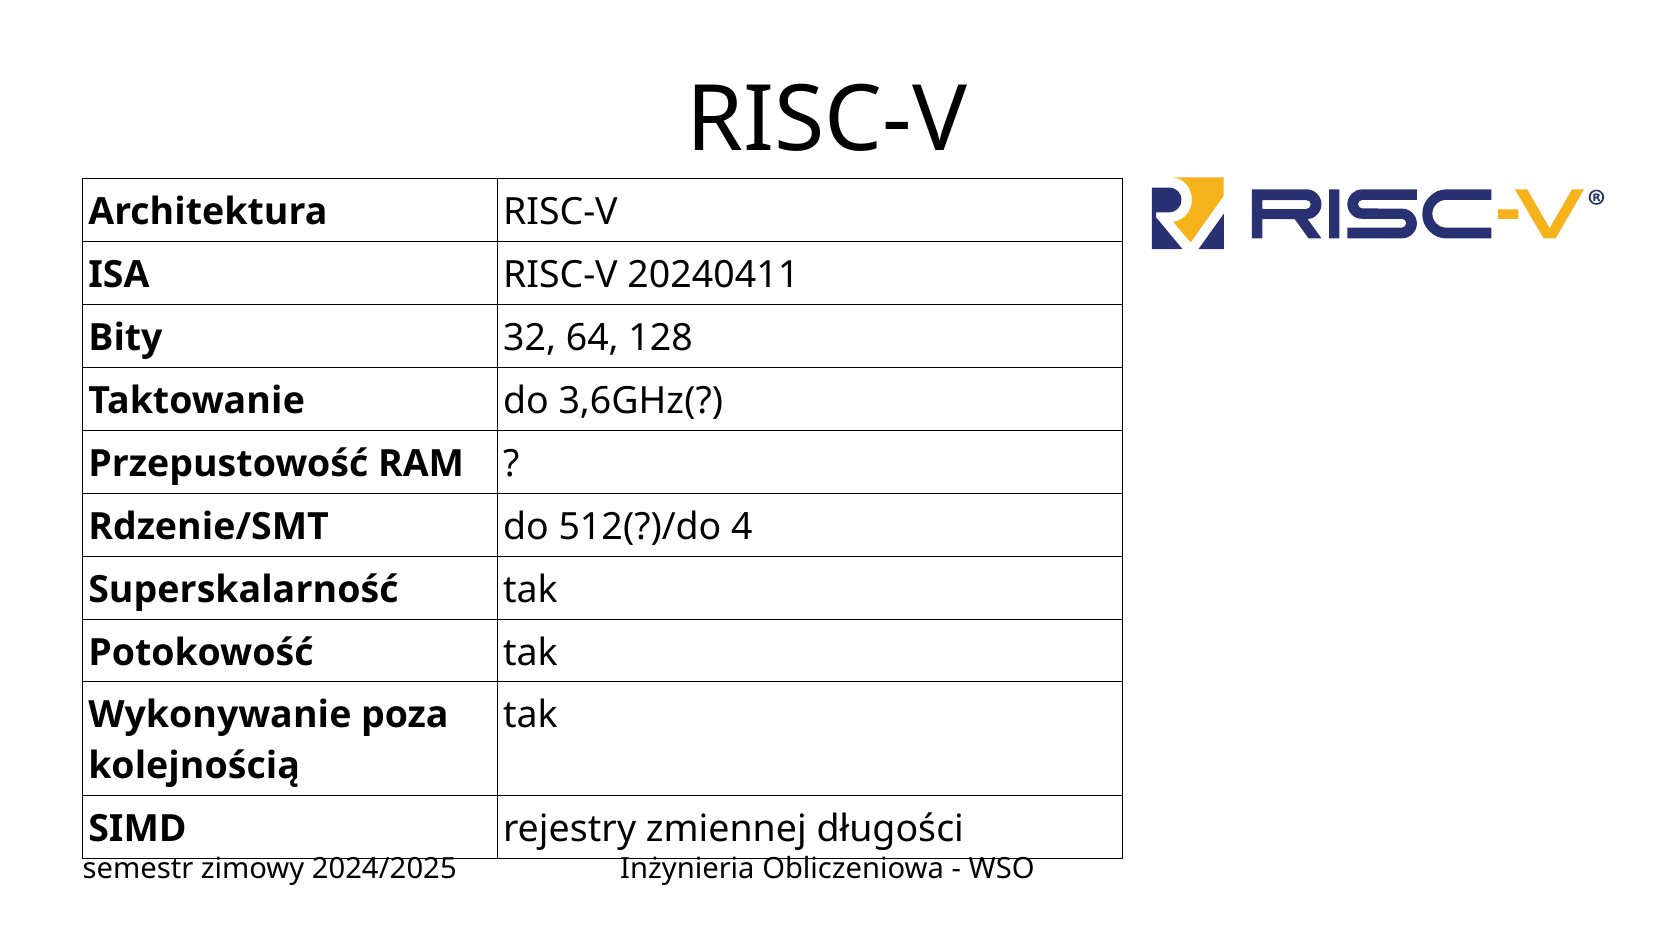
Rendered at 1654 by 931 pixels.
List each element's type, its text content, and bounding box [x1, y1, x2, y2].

table_cell Potokowość [83, 620, 497, 681]
table_cell do 512(?)/do 4 [498, 494, 1122, 556]
table_cell Taktowanie [83, 368, 497, 430]
table_cell Rdzenie/SMT [83, 494, 497, 556]
table_cell ISA [83, 242, 497, 304]
table_cell Wykonywanie poza kolejnością [83, 682, 497, 795]
table_cell rejestry zmiennej długości [498, 796, 1122, 858]
table_header RISC-V [498, 179, 1122, 241]
table_cell RISC-V 20240411 [498, 242, 1122, 304]
table_cell SIMD [83, 796, 497, 858]
picture [1151, 177, 1605, 250]
table_cell ? [498, 431, 1122, 493]
table_cell Superskalarność [83, 557, 497, 619]
title RISC-V [82, 37, 1571, 193]
table_header Architektura [83, 179, 497, 241]
table_cell tak [498, 620, 1122, 681]
table_cell Bity [83, 305, 497, 367]
table_cell 32, 64, 128 [498, 305, 1122, 367]
table_cell tak [498, 682, 1122, 795]
table_cell tak [498, 557, 1122, 619]
table_cell do 3,6GHz(?) [498, 368, 1122, 430]
table_cell Przepustowość RAM [83, 431, 497, 493]
